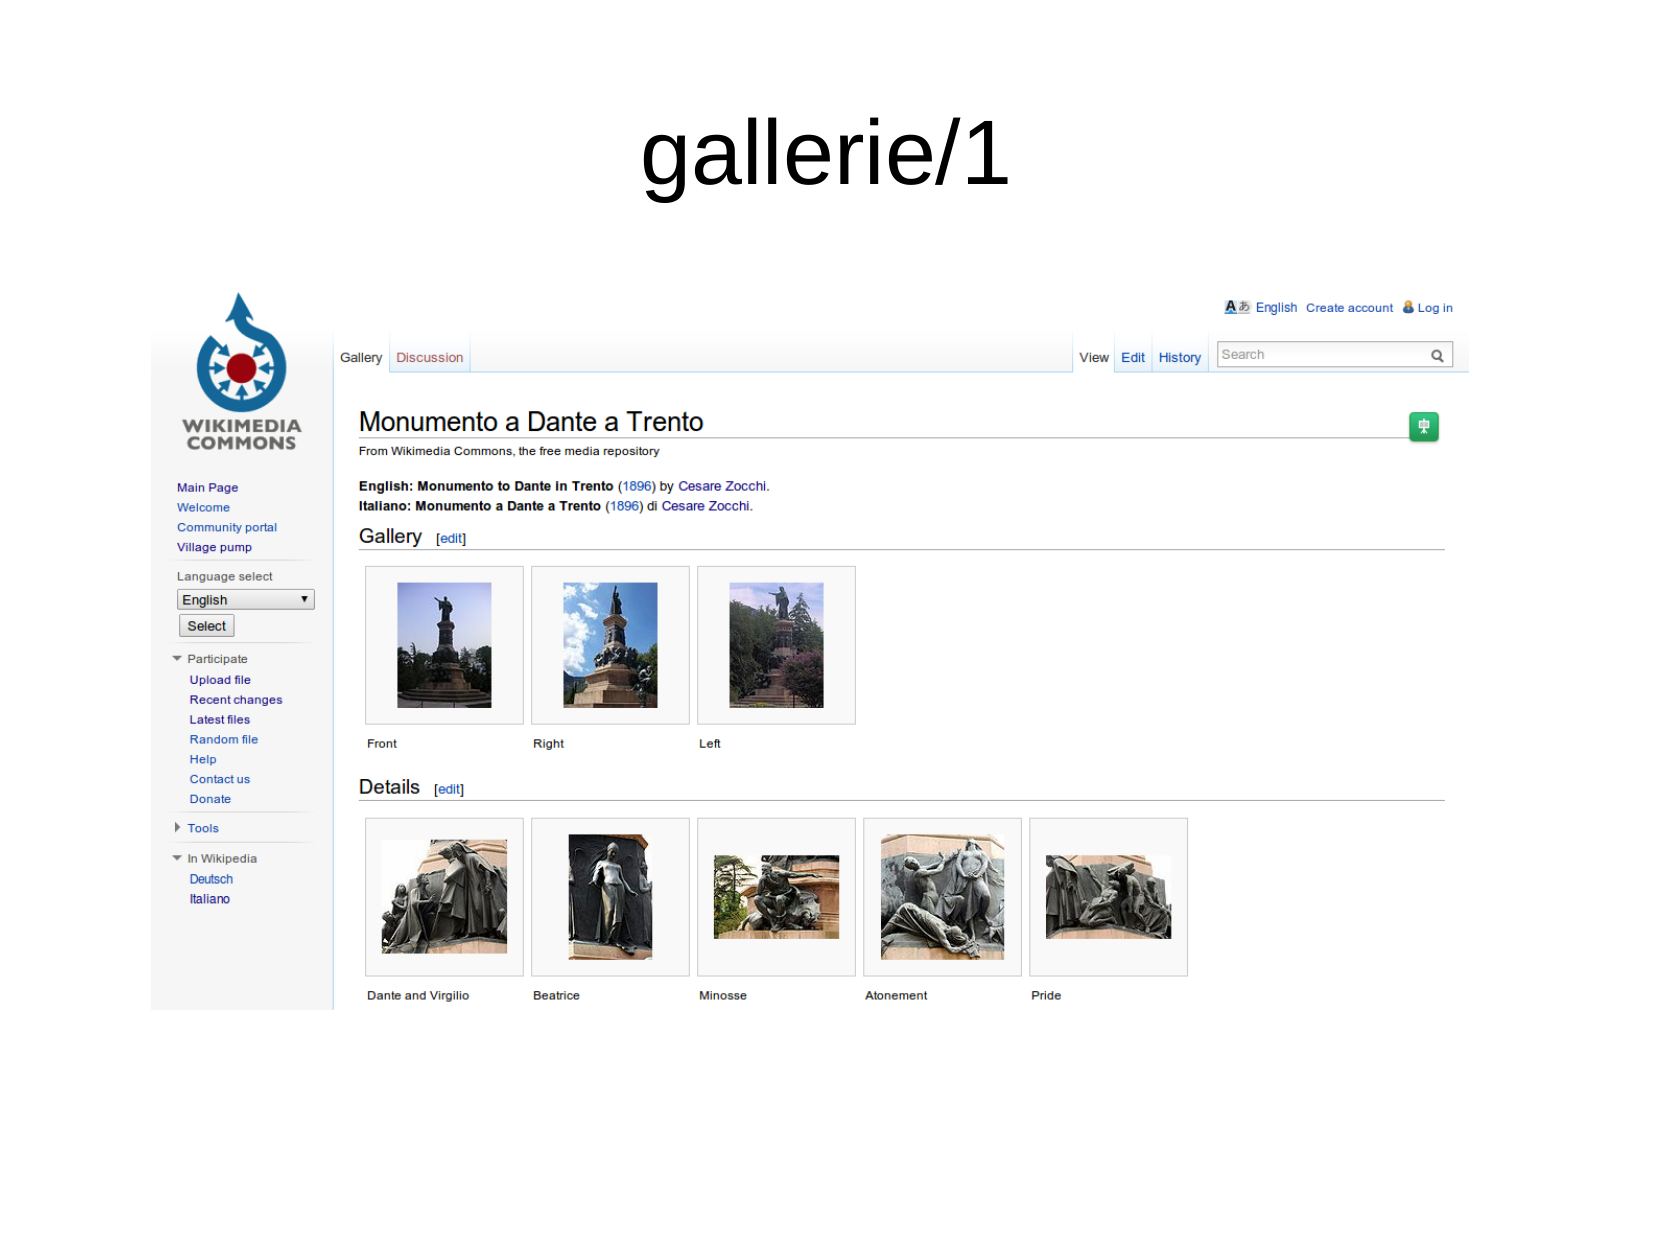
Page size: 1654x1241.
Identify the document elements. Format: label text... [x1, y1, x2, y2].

picture [151, 290, 1469, 1010]
title gallerie/1 [82, 49, 1571, 257]
